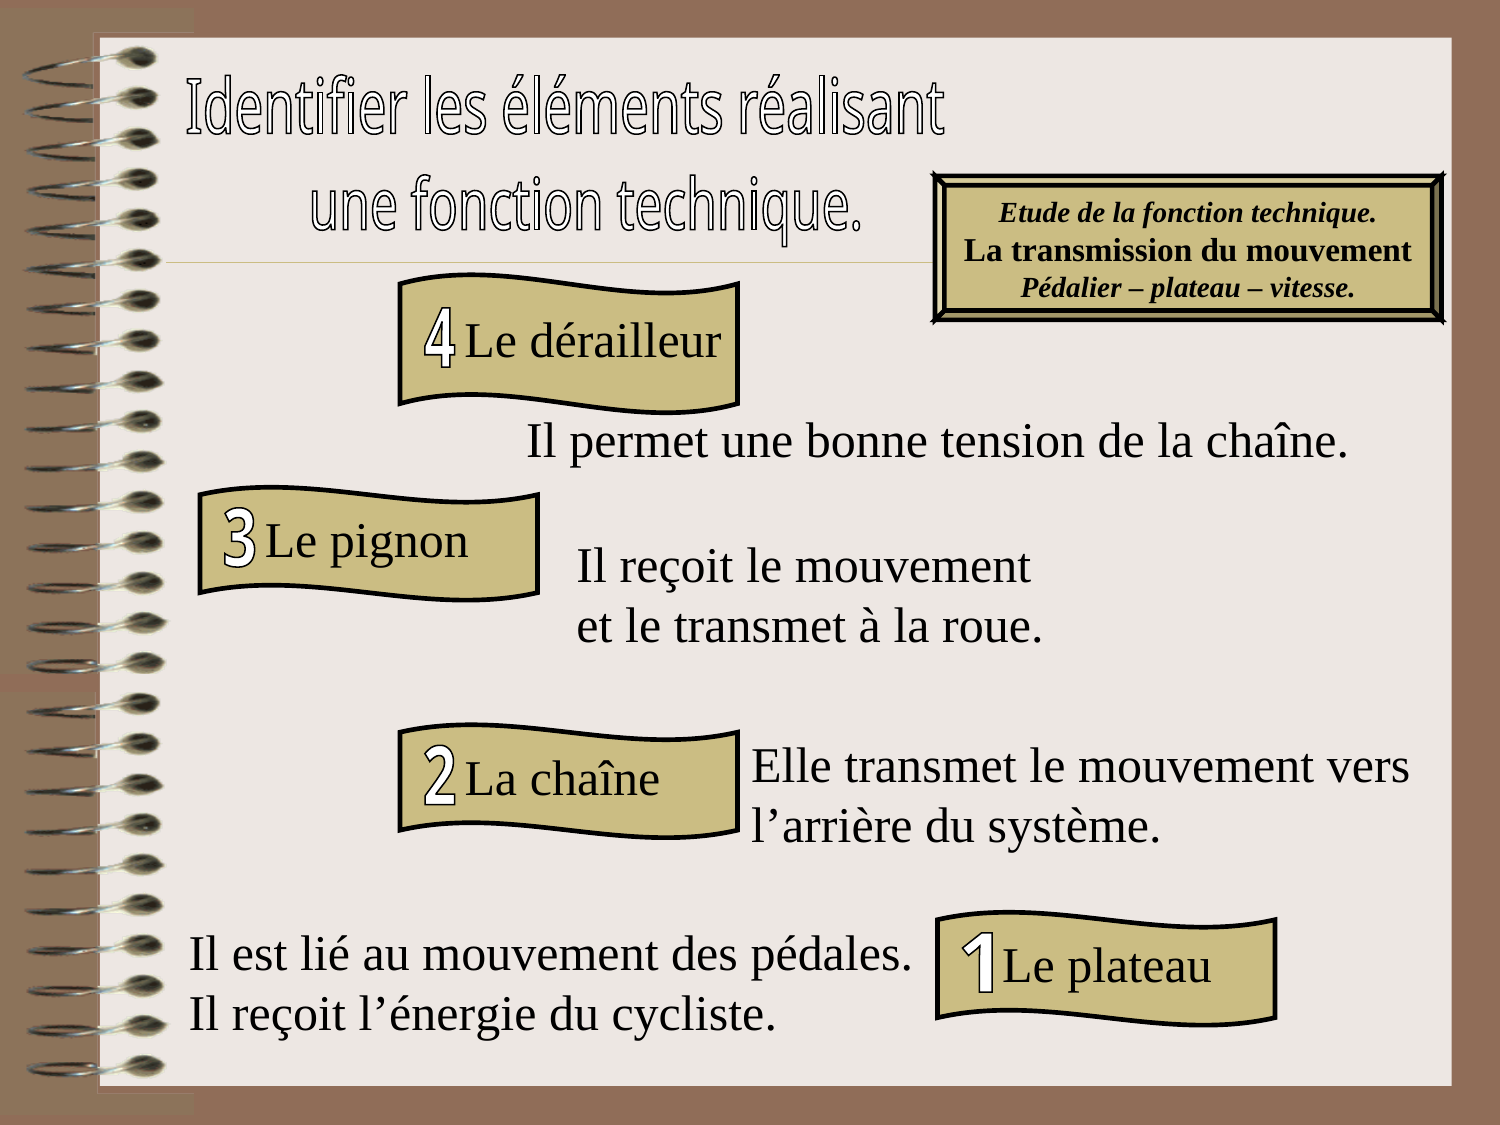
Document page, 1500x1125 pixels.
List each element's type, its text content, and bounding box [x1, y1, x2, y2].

text_box une fonction technique. [617, 182, 634, 231]
text_box Le pignon [250, 499, 485, 576]
text_box Identifier les éléments réalisant [760, 91, 784, 135]
text_box une fonction technique. [491, 190, 511, 231]
text_box Identifier les éléments réalisant [741, 91, 758, 134]
text_box Identifier les éléments réalisant [843, 91, 864, 135]
text_box une fonction technique. [637, 190, 660, 231]
text_box [399, 724, 736, 838]
text_box une fonction technique. [430, 190, 456, 231]
text_box une fonction technique. [312, 191, 335, 231]
text_box Identifier les éléments réalisant [868, 91, 891, 135]
text_box une fonction technique. [763, 190, 787, 247]
text_box Identifier les éléments réalisant [622, 91, 647, 135]
text_box une fonction technique. [372, 190, 396, 231]
text_box [437, 778, 449, 794]
text_box 3 [224, 507, 250, 568]
text_box une fonction technique. [545, 190, 571, 231]
text_box une fonction technique. [577, 190, 600, 230]
text_box Identifier les éléments réalisant [187, 78, 201, 134]
text_box Identifier les éléments réalisant [898, 91, 923, 134]
text_box 1 [962, 932, 987, 993]
text_box Etude de la fonction technique. La transmission du mouvement Pédalier – plateau – vitesse. [945, 186, 1432, 310]
text_box 2 [424, 745, 449, 805]
text_box Identifier les éléments réalisant [327, 74, 347, 134]
text_box Il reçoit le mouvement et le transmet à la roue. [561, 524, 1060, 661]
text_box Identifier les éléments réalisant [576, 91, 616, 134]
text_box Il est lié au mouvement des pédales. Il reçoit l’énergie du cycliste. [173, 912, 929, 1048]
text_box 4 [424, 307, 449, 368]
text_box [199, 487, 538, 601]
text_box Le plateau [987, 924, 1228, 1001]
text_box une fonction technique. [824, 190, 848, 231]
text_box Identifier les éléments réalisant [503, 91, 528, 135]
text_box Identifier les éléments réalisant [701, 91, 722, 135]
text_box Le dérailleur [449, 299, 737, 376]
text_box une fonction technique. [665, 190, 685, 231]
text_box Identifier les éléments réalisant [681, 83, 699, 135]
text_box Identifier les éléments réalisant [788, 91, 811, 135]
text_box une fonction technique. [690, 175, 713, 230]
text_box Identifier les éléments réalisant [437, 91, 461, 135]
text_box Identifier les éléments réalisant [237, 91, 261, 135]
text_box Il permet une bonne tension de la chaîne. [511, 399, 1365, 476]
picture [0, 692, 194, 1115]
text_box Identifier les éléments réalisant [927, 83, 944, 135]
text_box Identifier les éléments réalisant [465, 91, 486, 135]
text_box Identifier les éléments réalisant [546, 91, 570, 135]
text_box La chaîne [449, 737, 676, 813]
text_box Identifier les éléments réalisant [205, 75, 231, 135]
text_box [937, 912, 1275, 1026]
text_box une fonction technique. [411, 174, 430, 230]
text_box une fonction technique. [462, 190, 485, 230]
text_box une fonction technique. [513, 182, 530, 231]
text_box une fonction technique. [794, 191, 818, 231]
text_box Elle transmet le mouvement vers l’arrière du système. [736, 724, 1426, 861]
text_box Identifier les éléments réalisant [267, 91, 291, 134]
text_box Identifier les éléments réalisant [295, 83, 313, 135]
text_box Identifier les éléments réalisant [360, 91, 384, 135]
text_box une fonction technique. [343, 190, 366, 230]
picture [0, 8, 194, 674]
text_box Identifier les éléments réalisant [653, 91, 677, 134]
text_box une fonction technique. [721, 190, 744, 230]
text_box [399, 274, 738, 404]
text_box Identifier les éléments réalisant [390, 91, 407, 134]
